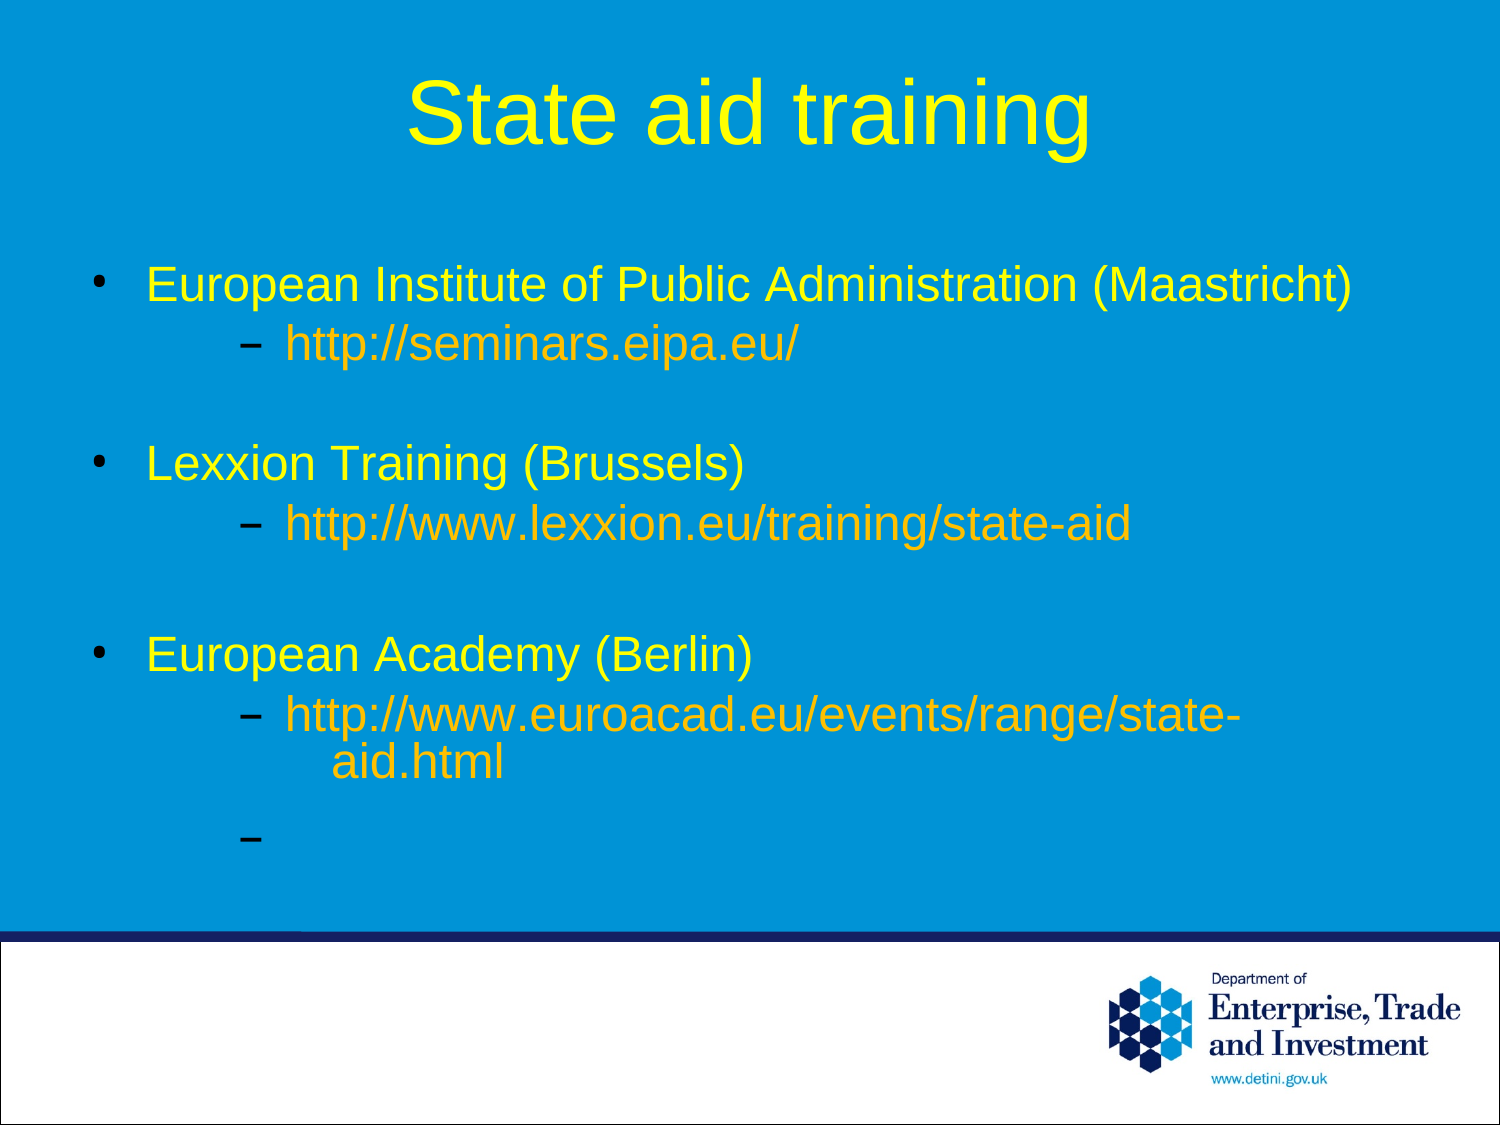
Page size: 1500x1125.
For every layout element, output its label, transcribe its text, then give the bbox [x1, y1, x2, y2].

title State aid training [75, 45, 1426, 233]
list European Institute of Public Administration (Maastricht) http://seminars.eipa.eu/ Lexxion Training (Brussels) http://www.lexxion.eu/training/state-aid European Academy (Berlin) http://www.euroacad.eu/events/range/state-aid.html [75, 255, 1426, 799]
